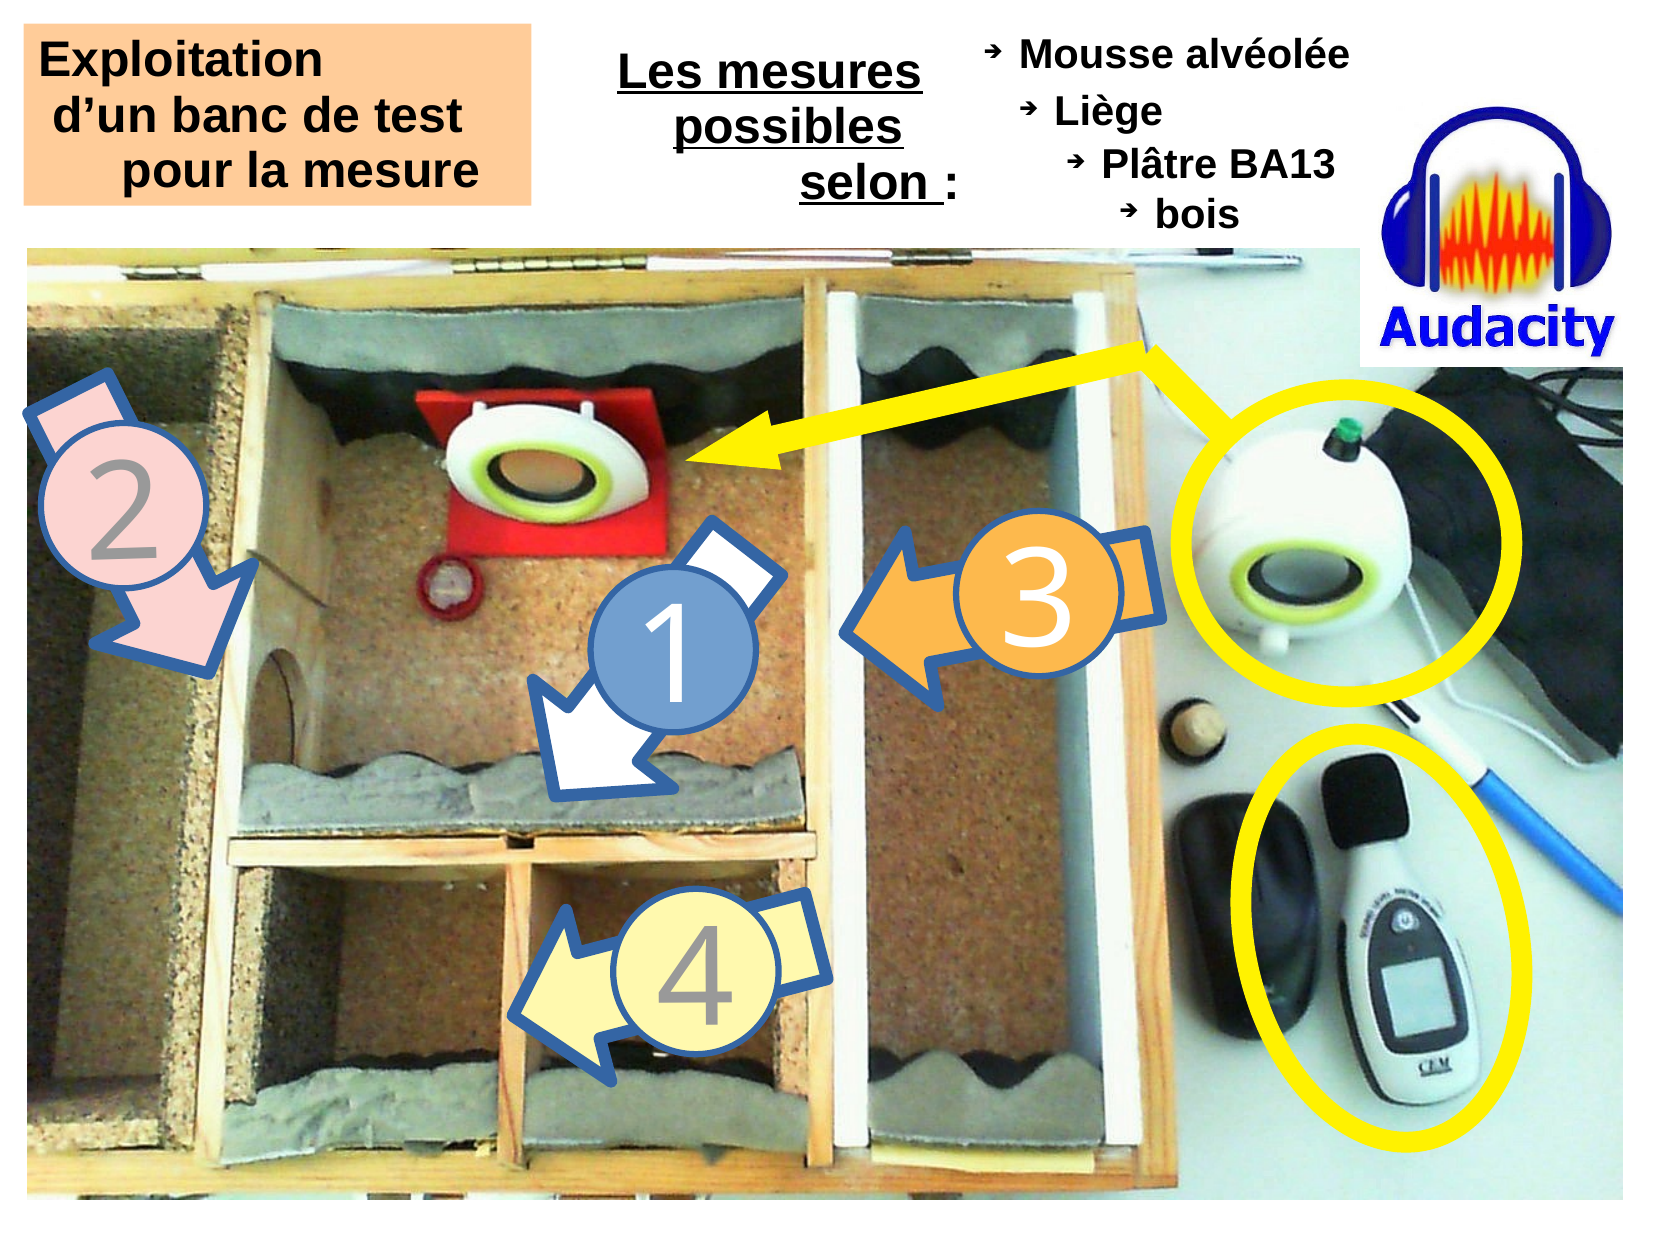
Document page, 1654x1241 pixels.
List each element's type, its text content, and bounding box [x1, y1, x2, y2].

text_box [676, 521, 782, 617]
text_box Plâtre BA13 [1051, 133, 1360, 195]
text_box Liège [1003, 80, 1501, 142]
text_box 4 [613, 888, 779, 1055]
text_box 3 [956, 510, 1122, 677]
text_box Les mesures possibles selon : [602, 35, 1004, 218]
text_box [749, 893, 828, 993]
text_box [512, 909, 636, 1082]
text_box 1 [590, 566, 756, 733]
text_box 2 [40, 423, 207, 589]
text_box Exploitation d’un banc de test pour la mesure [23, 23, 532, 206]
text_box bois [1104, 182, 1360, 245]
text_box [1102, 531, 1162, 628]
picture [27, 97, 1630, 1200]
text_box [532, 674, 674, 797]
text_box [94, 548, 253, 674]
text_box [844, 531, 980, 706]
text_box [28, 373, 133, 462]
text_box Mousse alvéolée [968, 23, 1418, 85]
